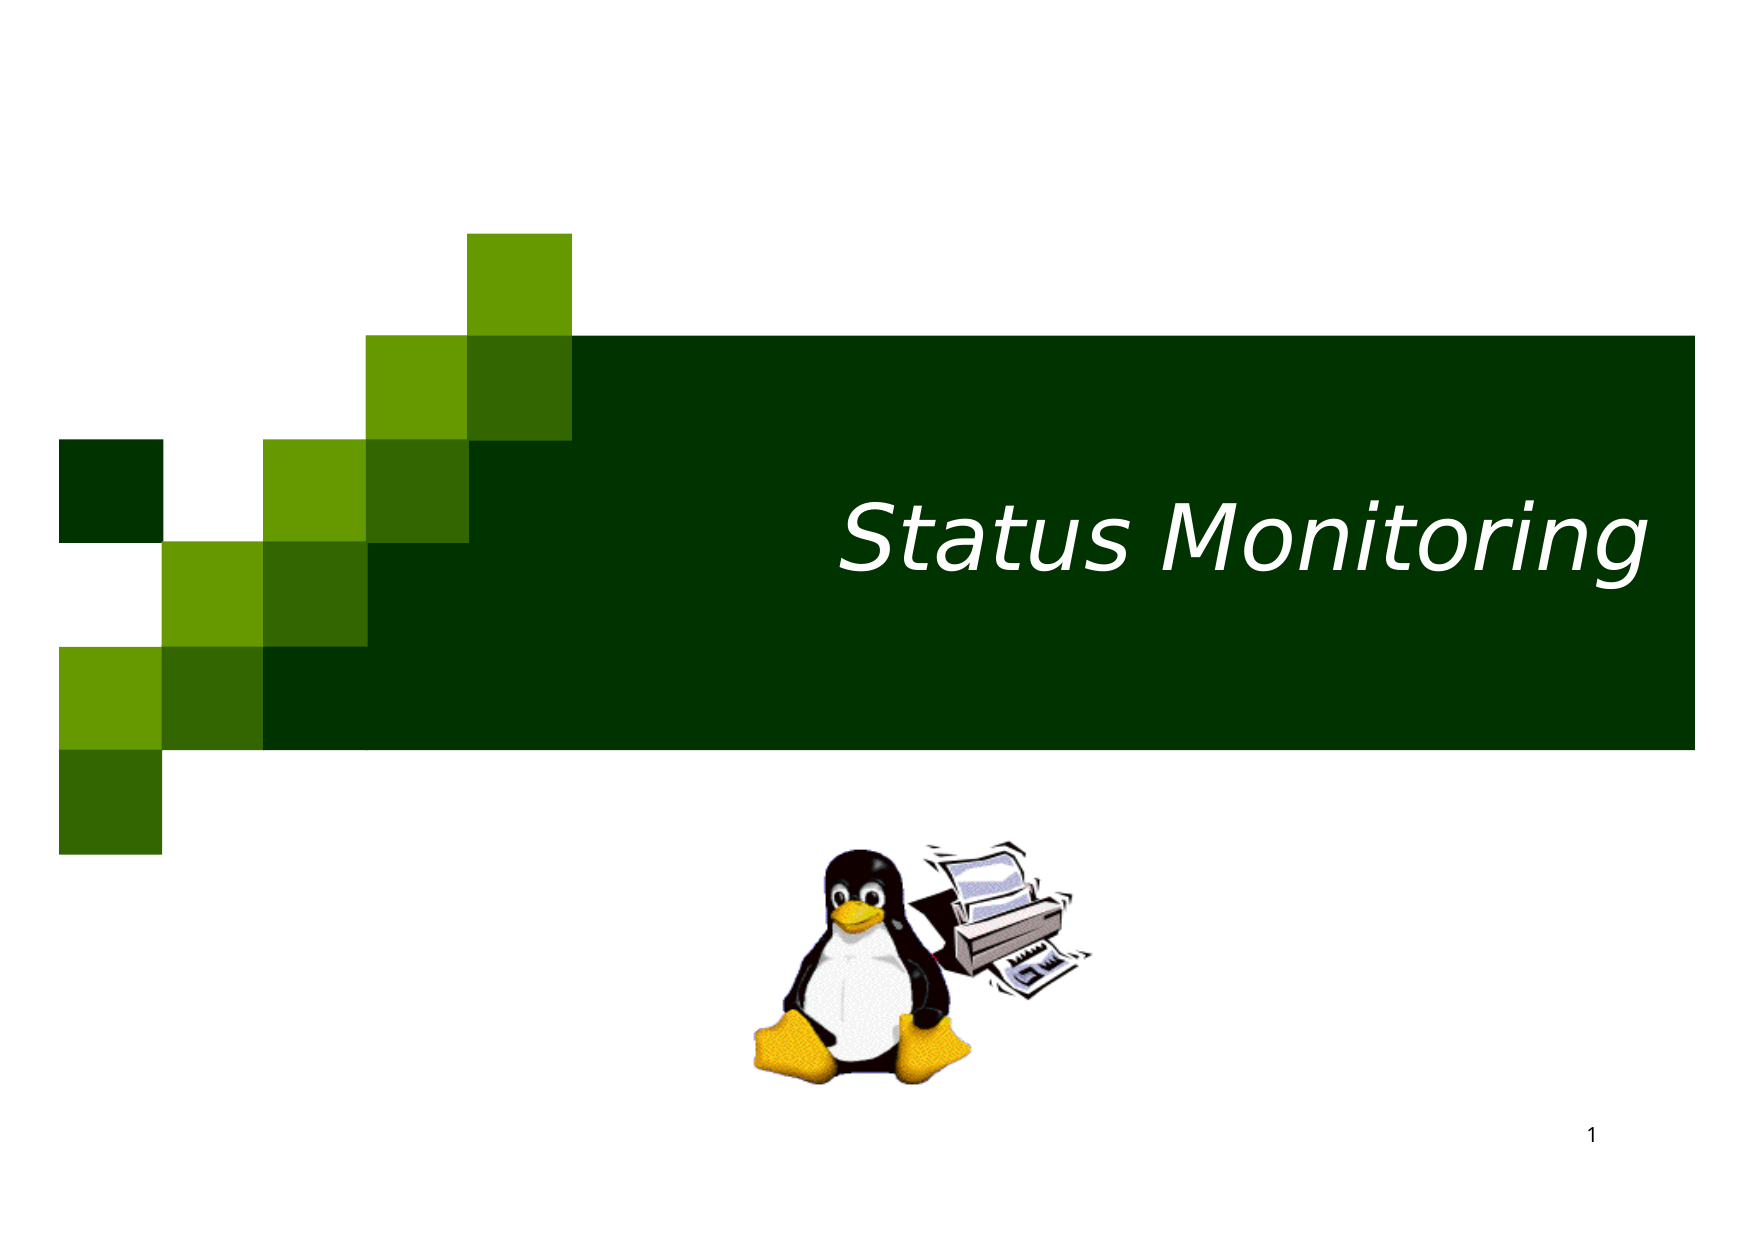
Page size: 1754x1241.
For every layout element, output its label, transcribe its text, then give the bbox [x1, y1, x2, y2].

picture [732, 814, 1115, 1105]
title Status Monitoring [590, 358, 1668, 720]
